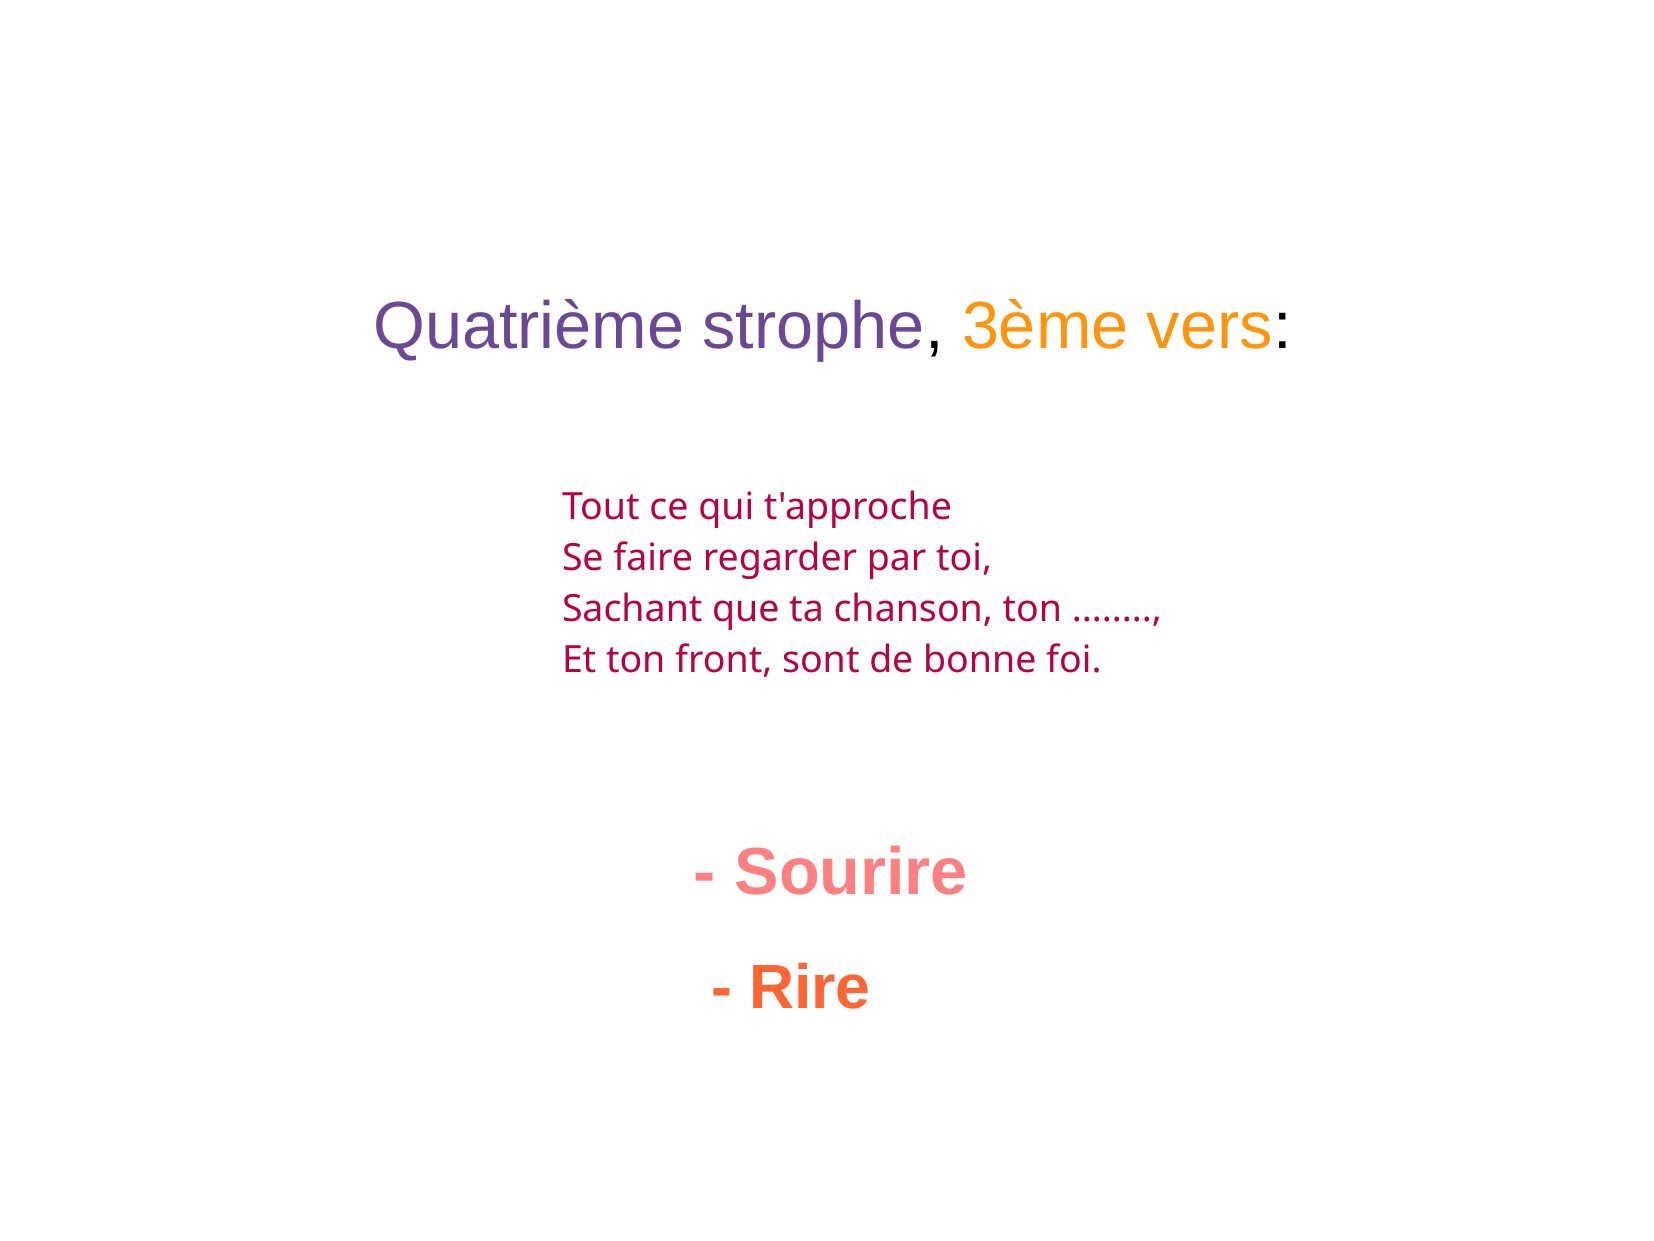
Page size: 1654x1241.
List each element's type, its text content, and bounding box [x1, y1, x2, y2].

text_box - Sourire [679, 826, 984, 917]
text_box Tout ce qui t'approche Se faire regarder par toi, Sachant que ta chanson, ton ........, Et ton front, sont de bonne foi. [547, 472, 1159, 689]
subtitle Quatrième strophe, 3ème vers: [88, 77, 1577, 798]
text_box - Rire [679, 944, 1063, 1032]
